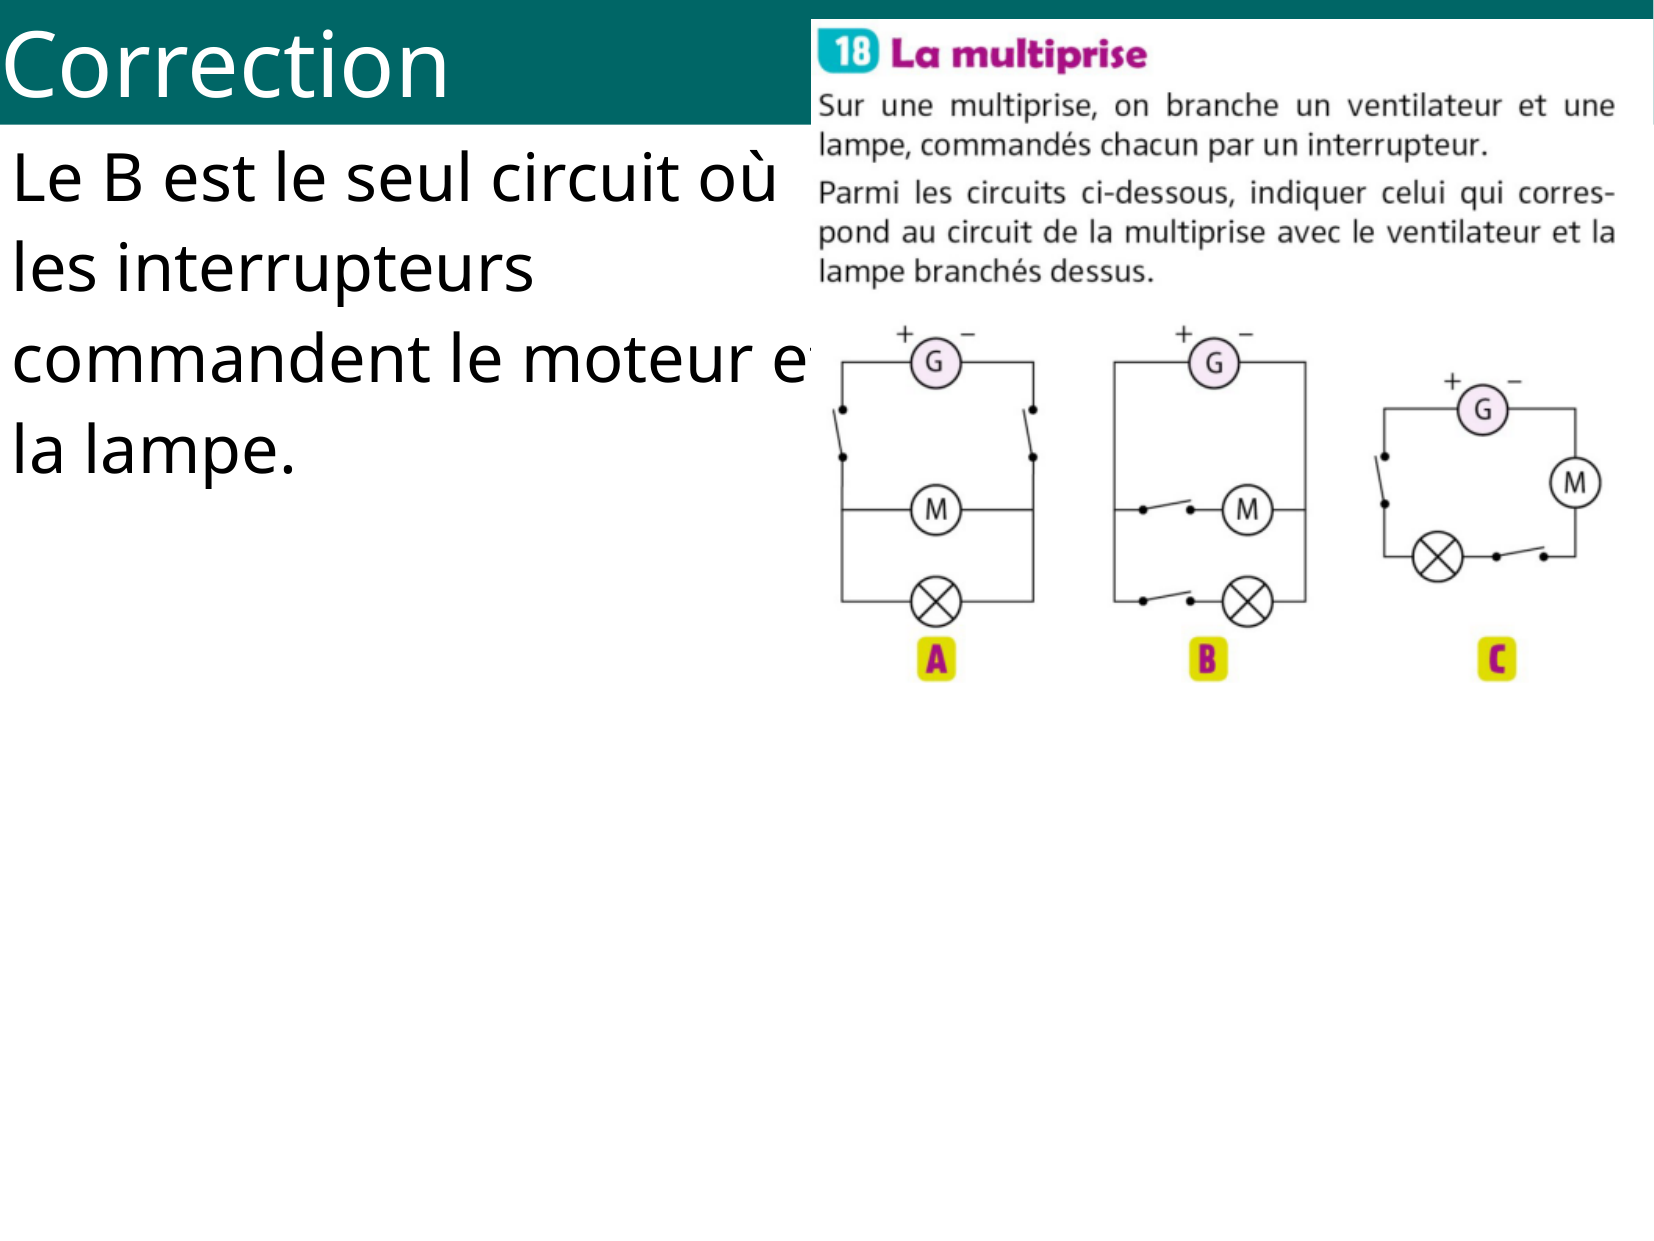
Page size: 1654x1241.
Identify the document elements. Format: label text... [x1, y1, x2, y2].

picture [811, 19, 1654, 733]
list Le B est le seul circuit où les interrupteurs commandent le moteur et la lampe. [11, 129, 1642, 1229]
title Correction [0, 8, 1654, 116]
